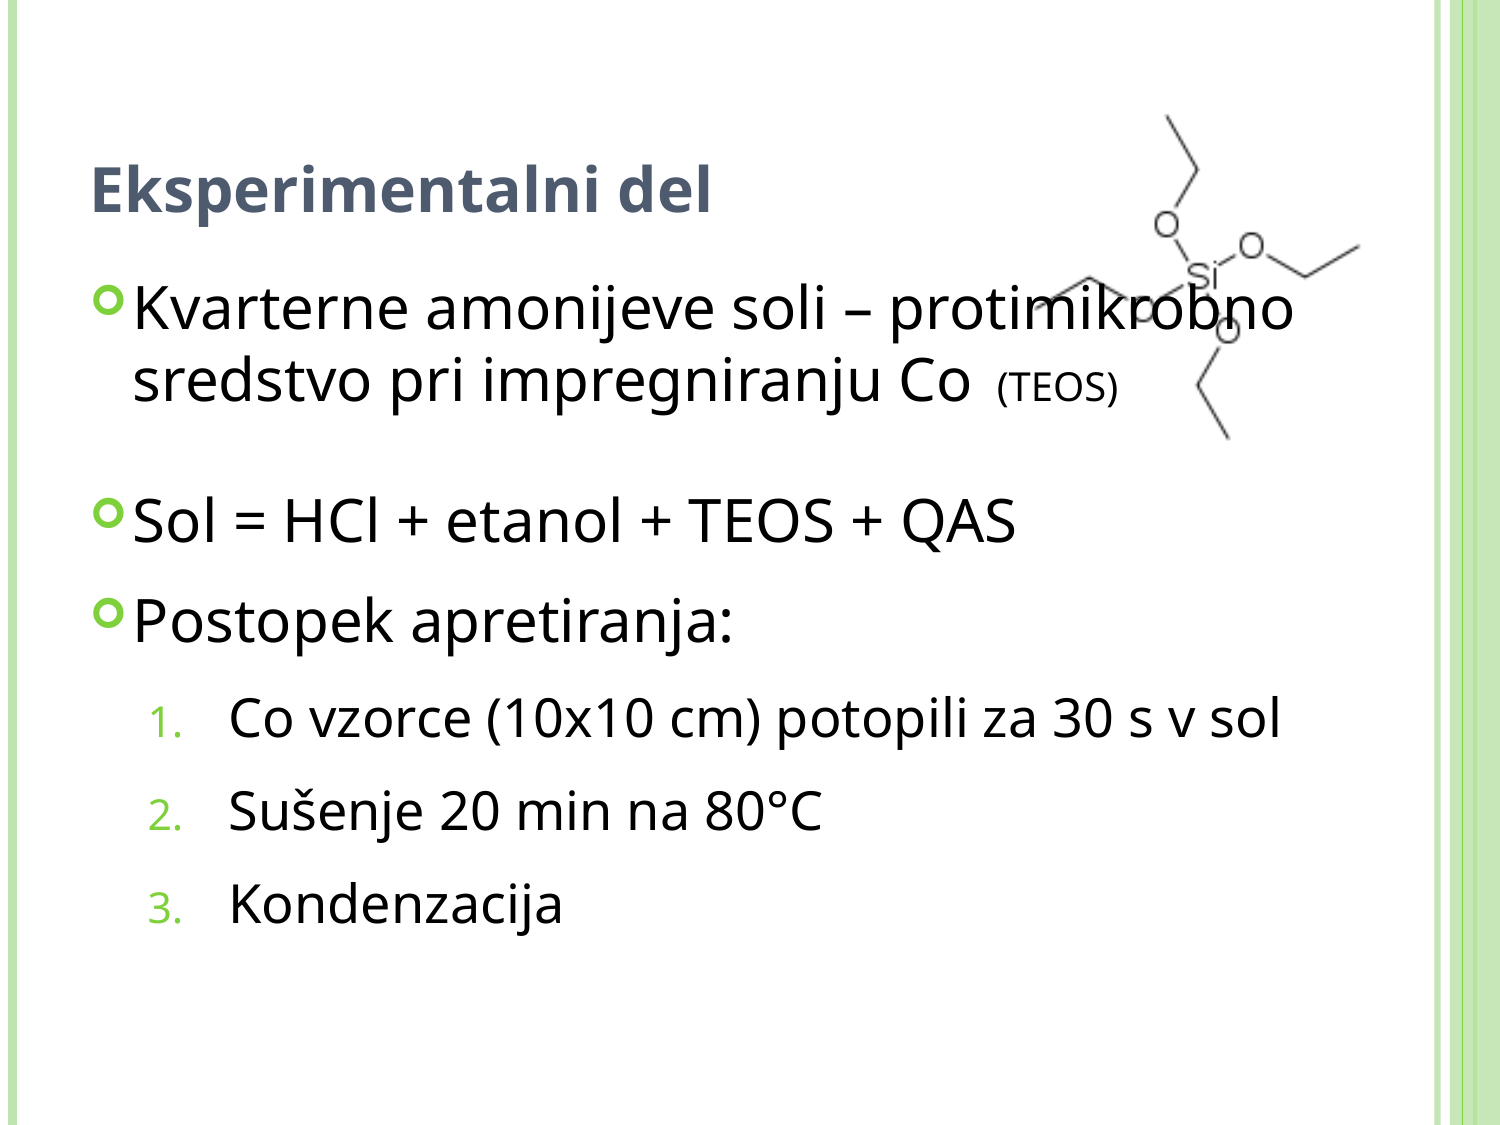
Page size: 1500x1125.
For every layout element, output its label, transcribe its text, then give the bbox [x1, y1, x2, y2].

list Kvarterne amonijeve soli – protimikrobno sredstvo pri impregniranju Co (TEOS) Sol = HCl + etanol + TEOS + QAS Postopek apretiranja: Co vzorce (10x10 cm) potopili za 30 s v sol Sušenje 20 min na 80°C Kondenzacija [75, 262, 1341, 1062]
picture [1021, 101, 1375, 455]
title Eksperimentalni del [75, 45, 1300, 233]
